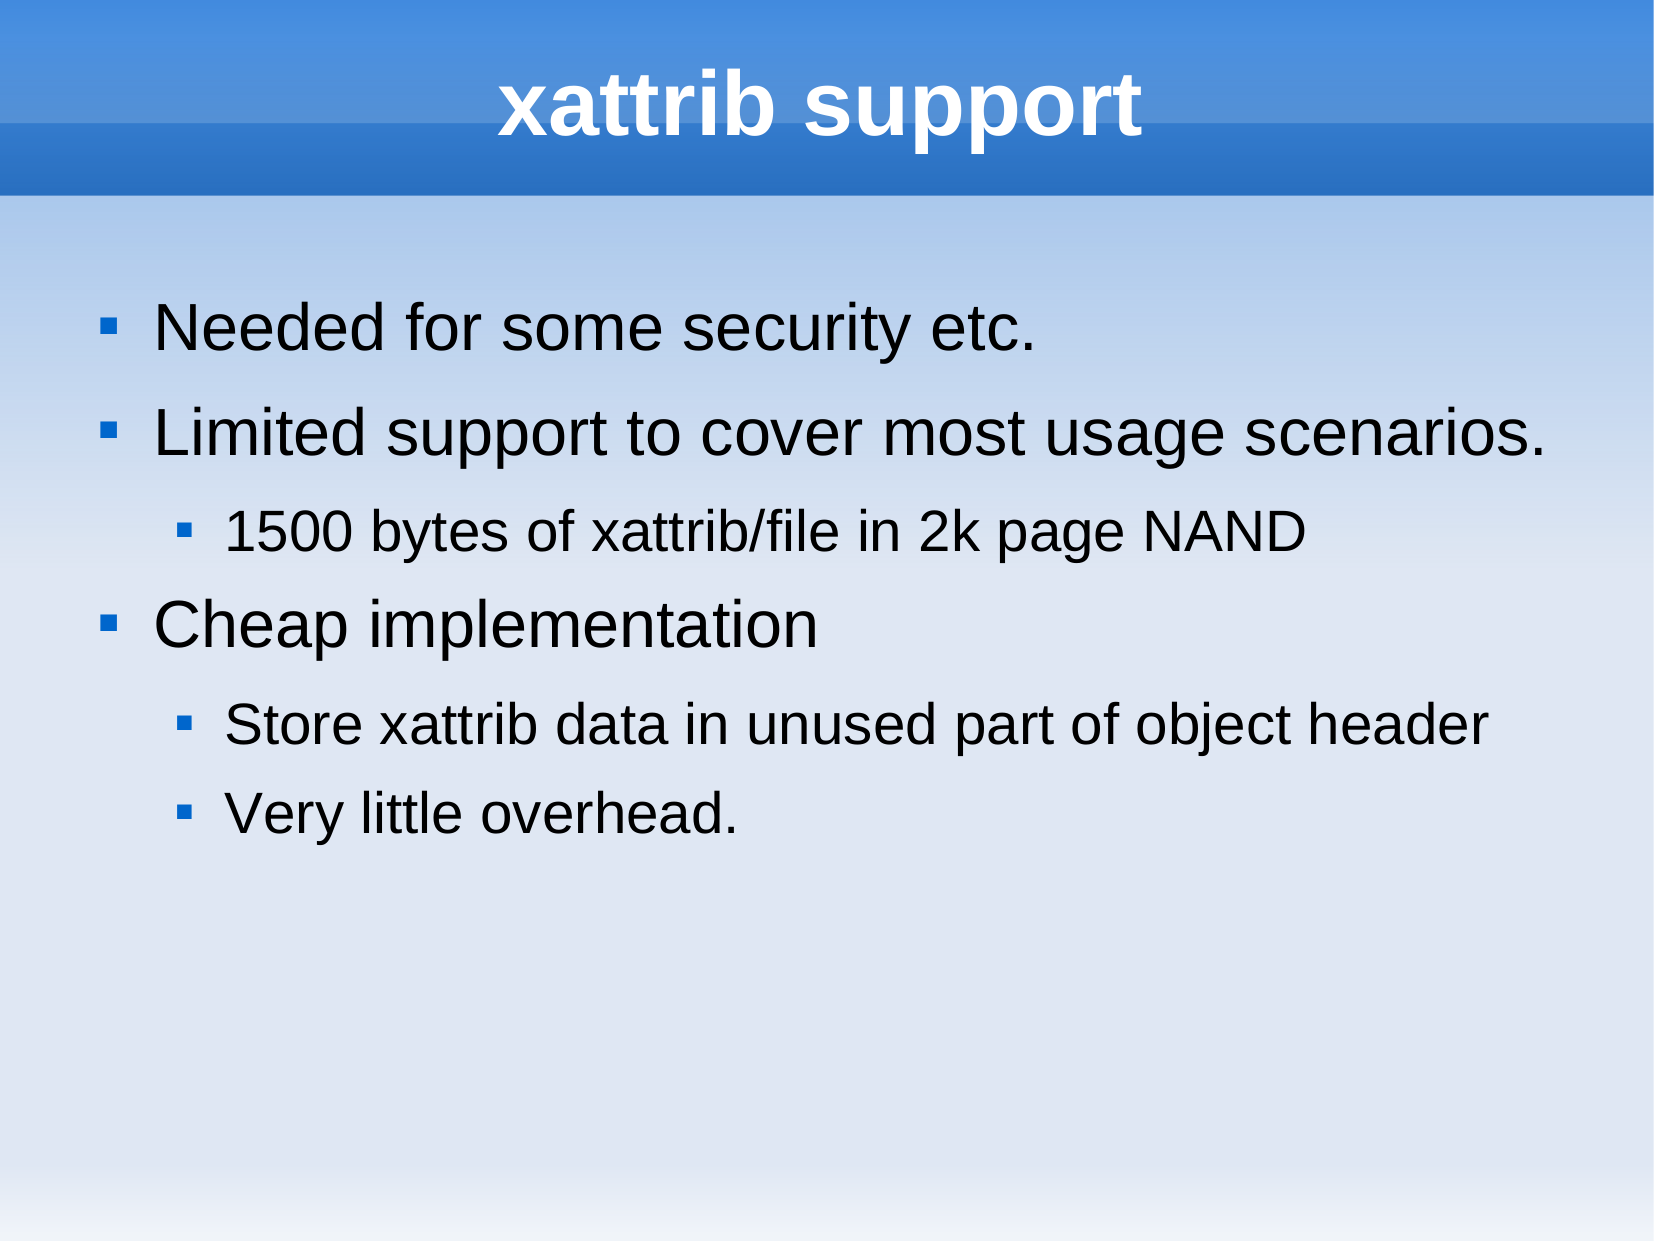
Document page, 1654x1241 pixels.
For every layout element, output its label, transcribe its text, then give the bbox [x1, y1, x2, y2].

picture [0, 0, 1654, 1241]
title xattrib support [76, 0, 1565, 208]
list Needed for some security etc. Limited support to cover most usage scenarios. 1500 bytes of xattrib/file in 2k page NAND Cheap implementation Store xattrib data in unused part of object header Very little overhead. [82, 290, 1571, 1094]
